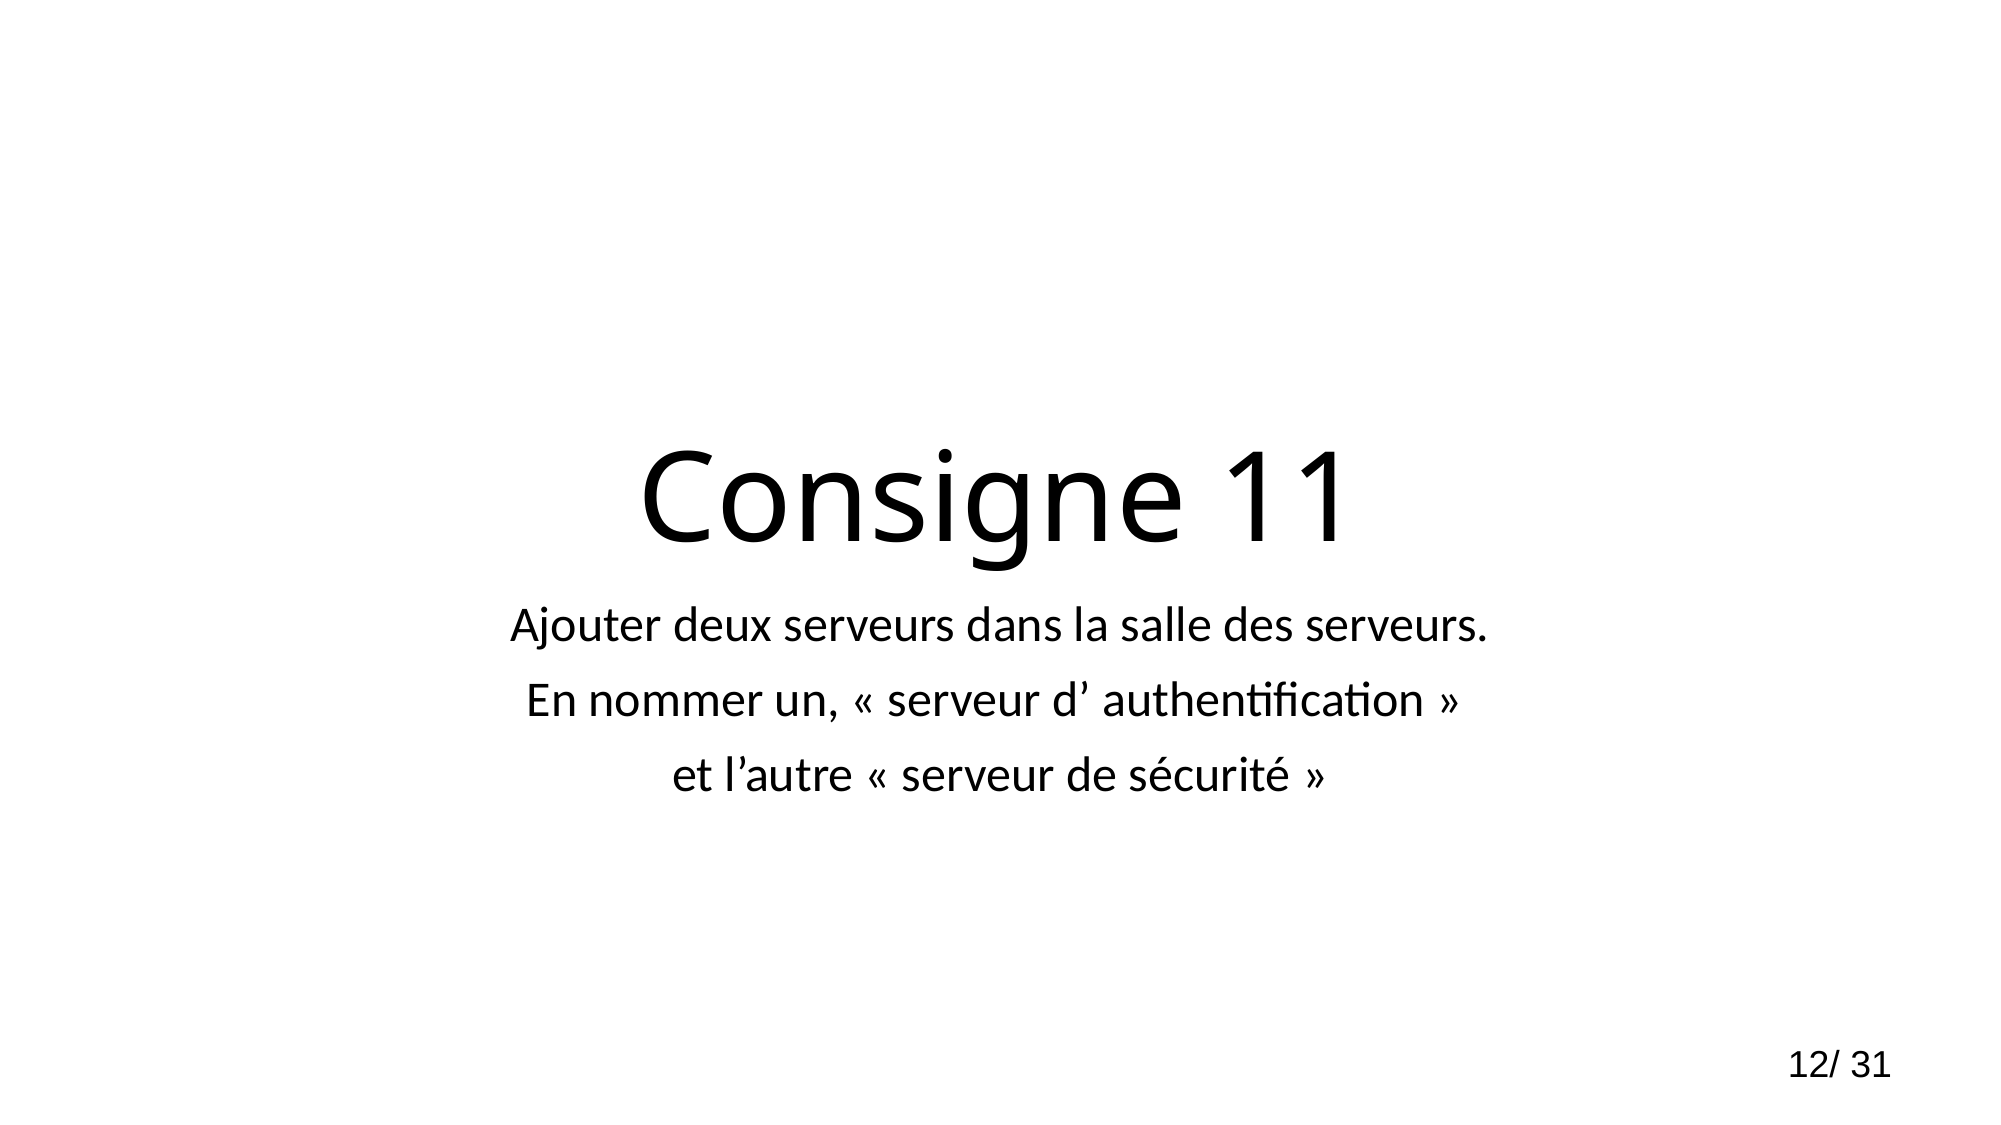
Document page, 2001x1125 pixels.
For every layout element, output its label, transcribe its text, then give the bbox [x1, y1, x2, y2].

text_box 31/ 31 [1830, 1035, 1979, 1093]
title Consigne 11 [249, 184, 1750, 576]
subtitle Ajouter deux serveurs dans la salle des serveurs. En nommer un, « serveur d’ authentification » et l’autre « serveur de sécurité » [249, 590, 1750, 863]
